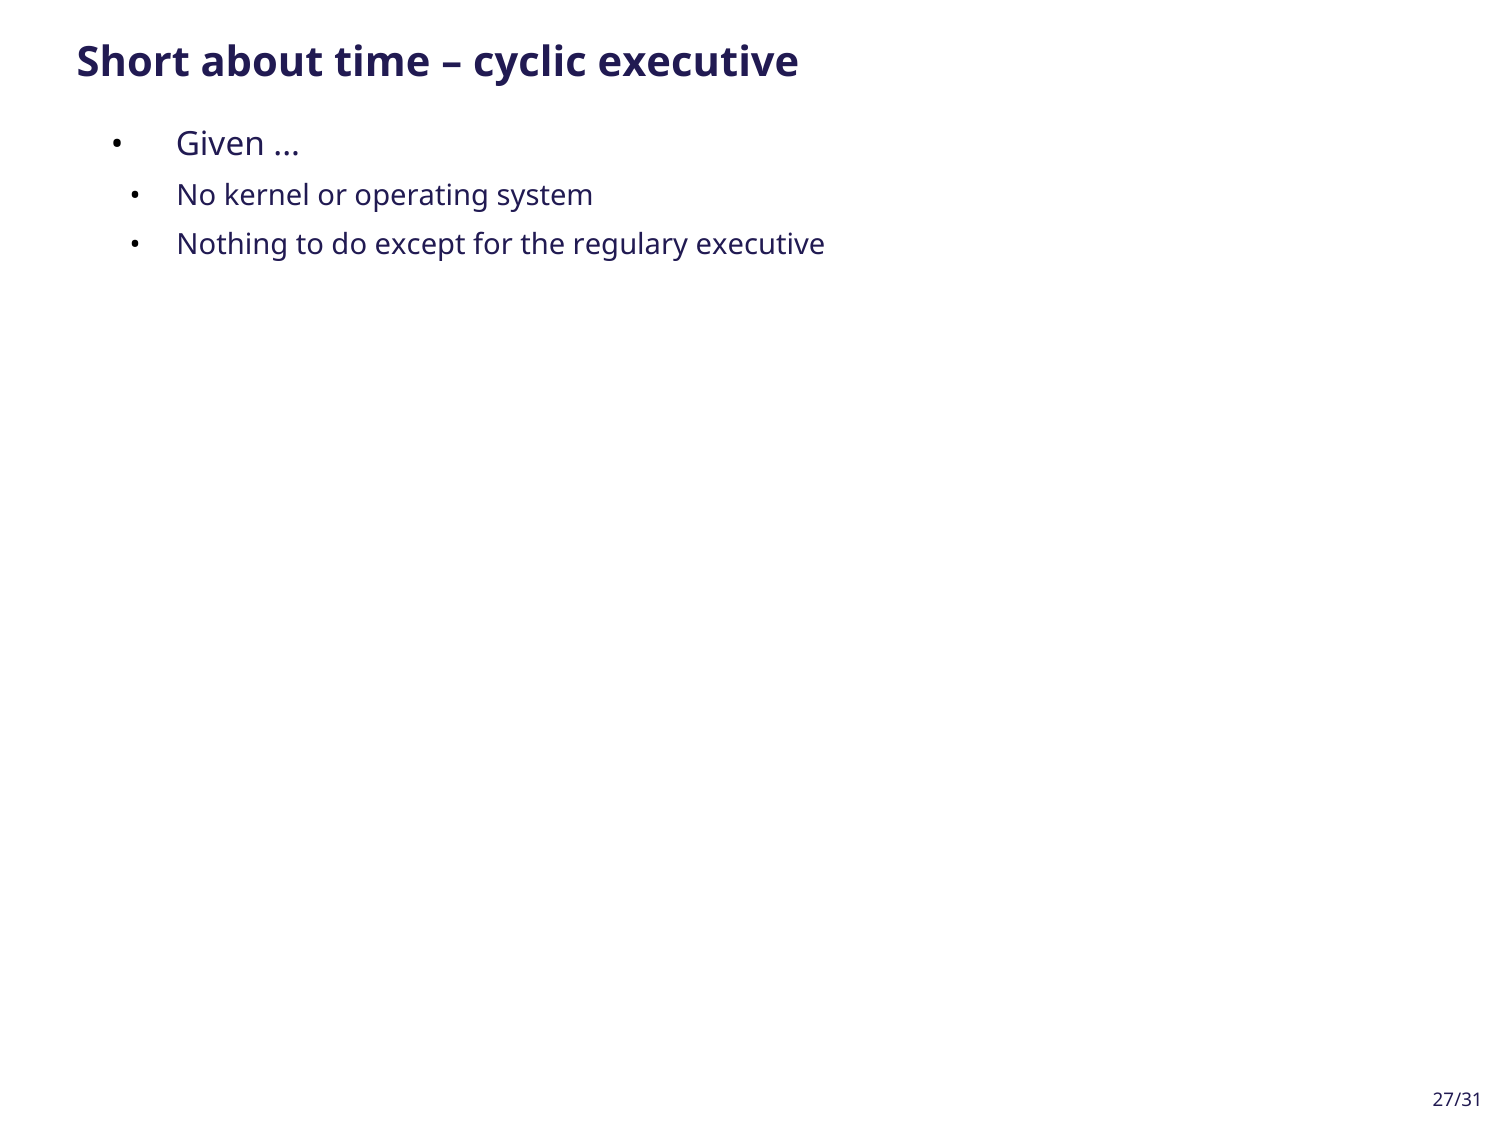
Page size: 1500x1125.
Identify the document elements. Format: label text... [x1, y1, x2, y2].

list Given ... No kernel or operating system Nothing to do except for the regulary executive [48, 120, 1471, 1066]
title Short about time – cyclic executive [61, 28, 1441, 92]
